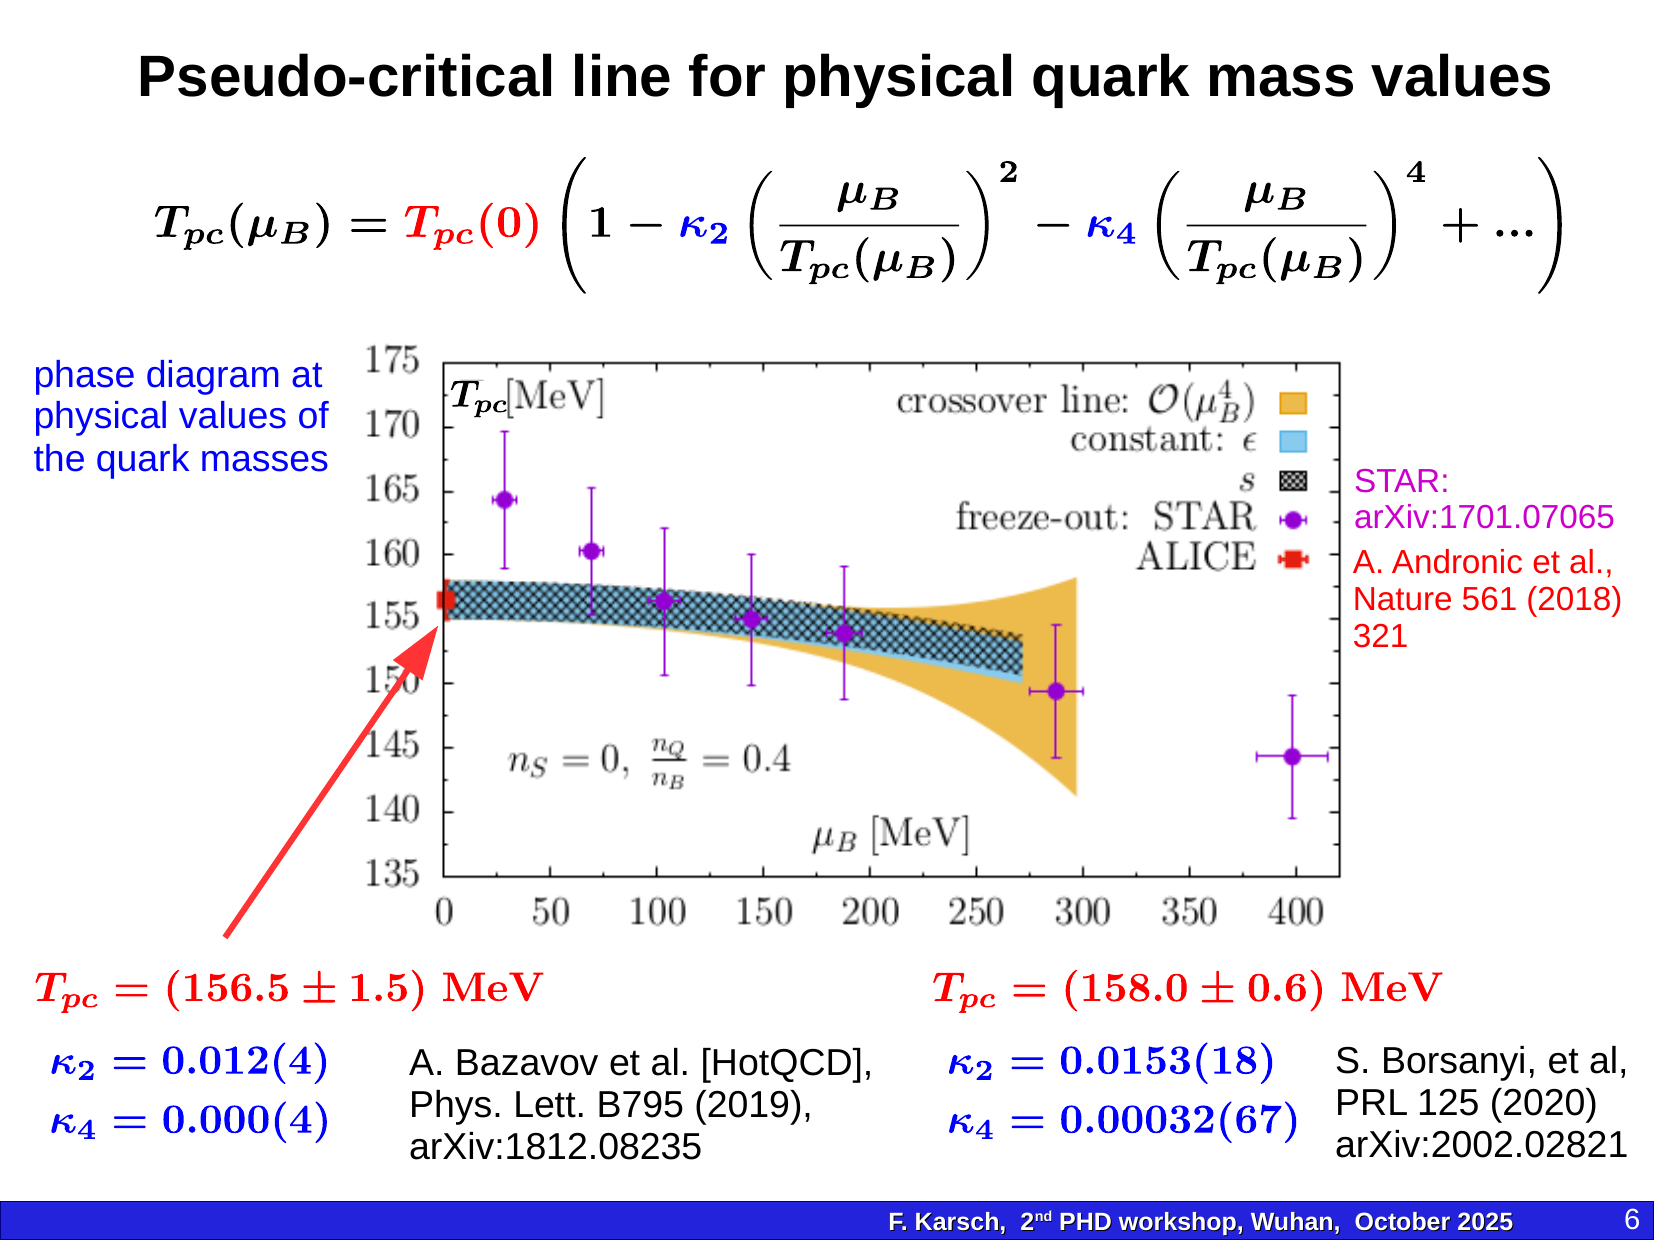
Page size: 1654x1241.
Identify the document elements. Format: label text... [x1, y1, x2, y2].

text_box [154, 157, 1562, 294]
text_box [946, 1042, 1277, 1085]
text_box phase diagram at physical values of the quark masses [18, 345, 345, 487]
picture [364, 292, 1351, 981]
text_box [932, 969, 1445, 1013]
text_box Pseudo-critical line for physical quark mass values [123, 36, 1571, 117]
text_box [947, 1101, 1301, 1144]
text_box S. Borsanyi, et al, PRL 125 (2020) arXiv:2002.02821 [1320, 1032, 1644, 1174]
text_box A. Bazavov et al. [HotQCD], Phys. Lett. B795 (2019), arXiv:1812.08235 [394, 1034, 912, 1176]
text_box [450, 380, 507, 418]
text_box A. Andronic et al., Nature 561 (2018) 321 [1338, 536, 1638, 663]
text_box STAR: arXiv:1701.07065 [1339, 454, 1631, 544]
text_box [49, 1042, 331, 1085]
text_box [34, 969, 546, 1013]
text_box [49, 1101, 332, 1144]
